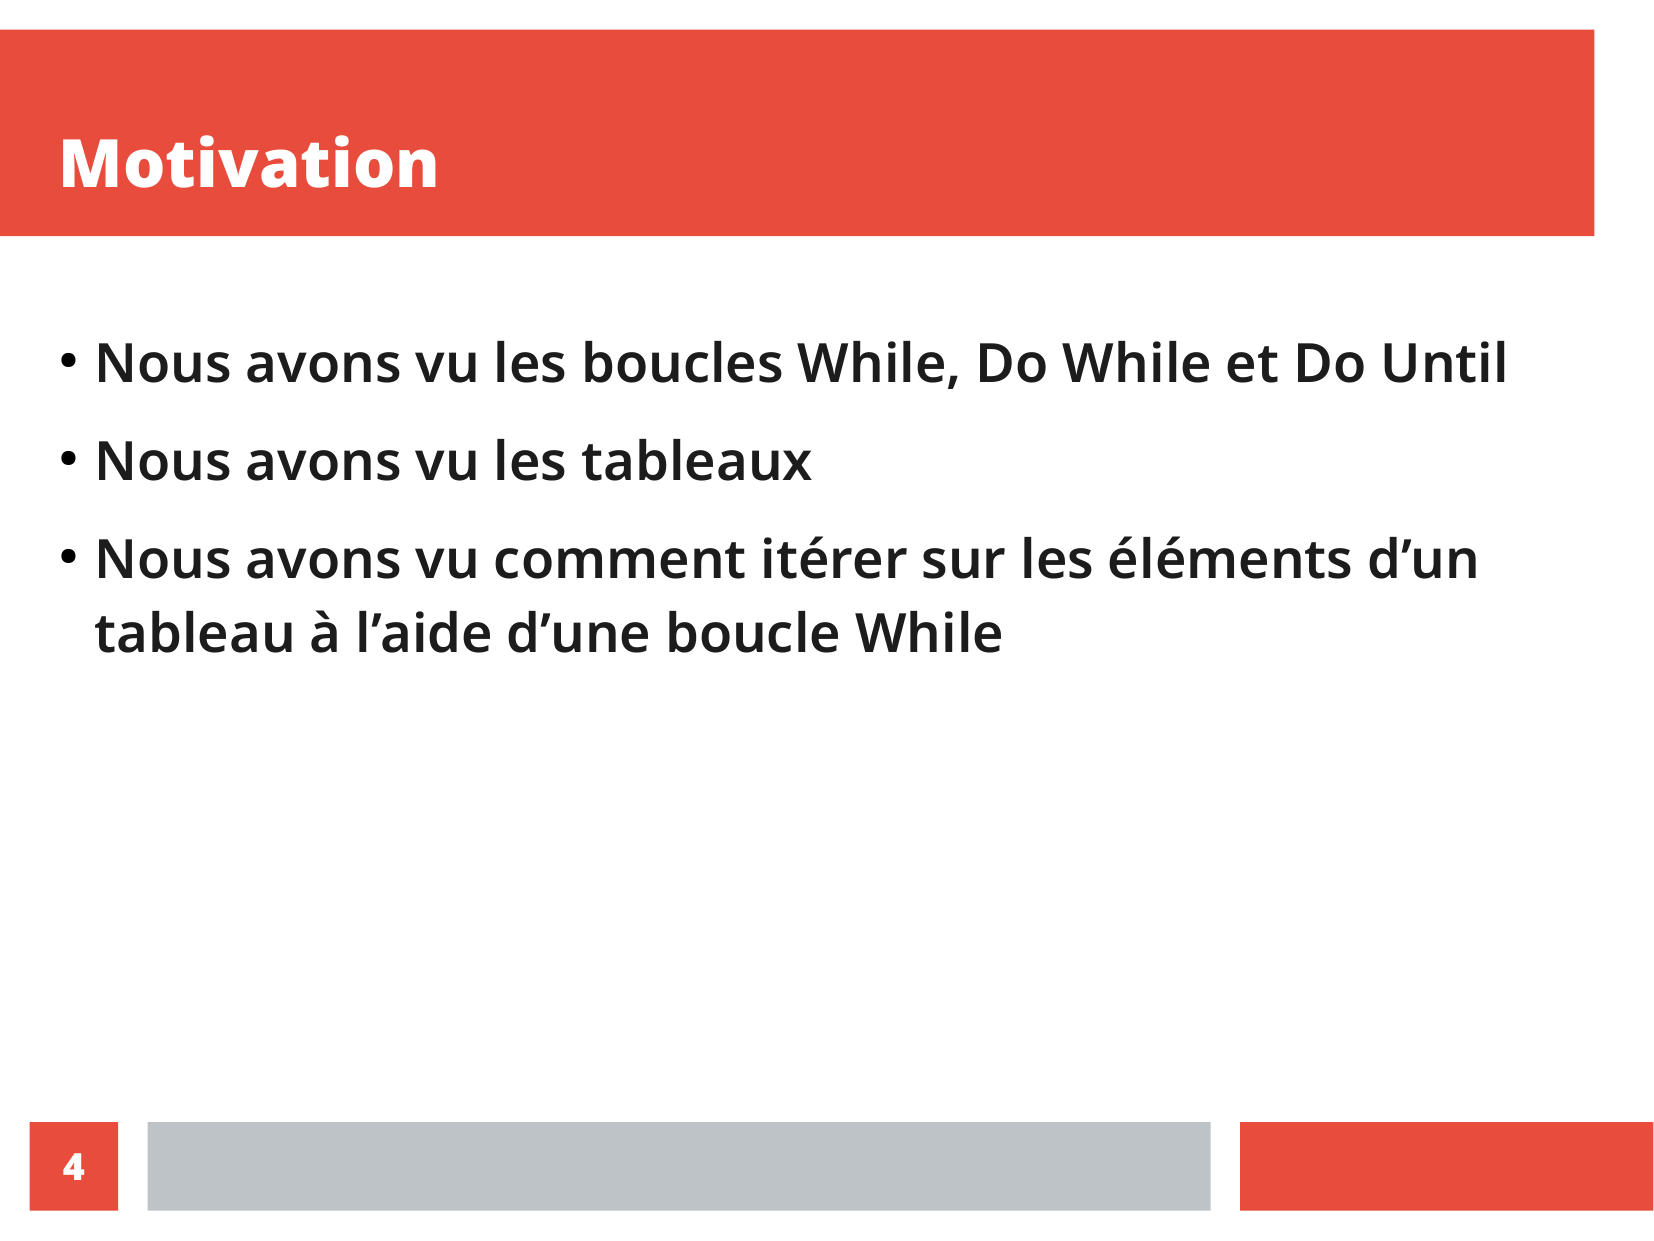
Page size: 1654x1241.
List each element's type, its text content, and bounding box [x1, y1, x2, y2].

list Nous avons vu les boucles While, Do While et Do Until Nous avons vu les tableaux Nous avons vu comment itérer sur les éléments d’un tableau à l’aide d’une boucle While [59, 324, 1565, 1093]
title Motivation [59, 59, 1595, 207]
